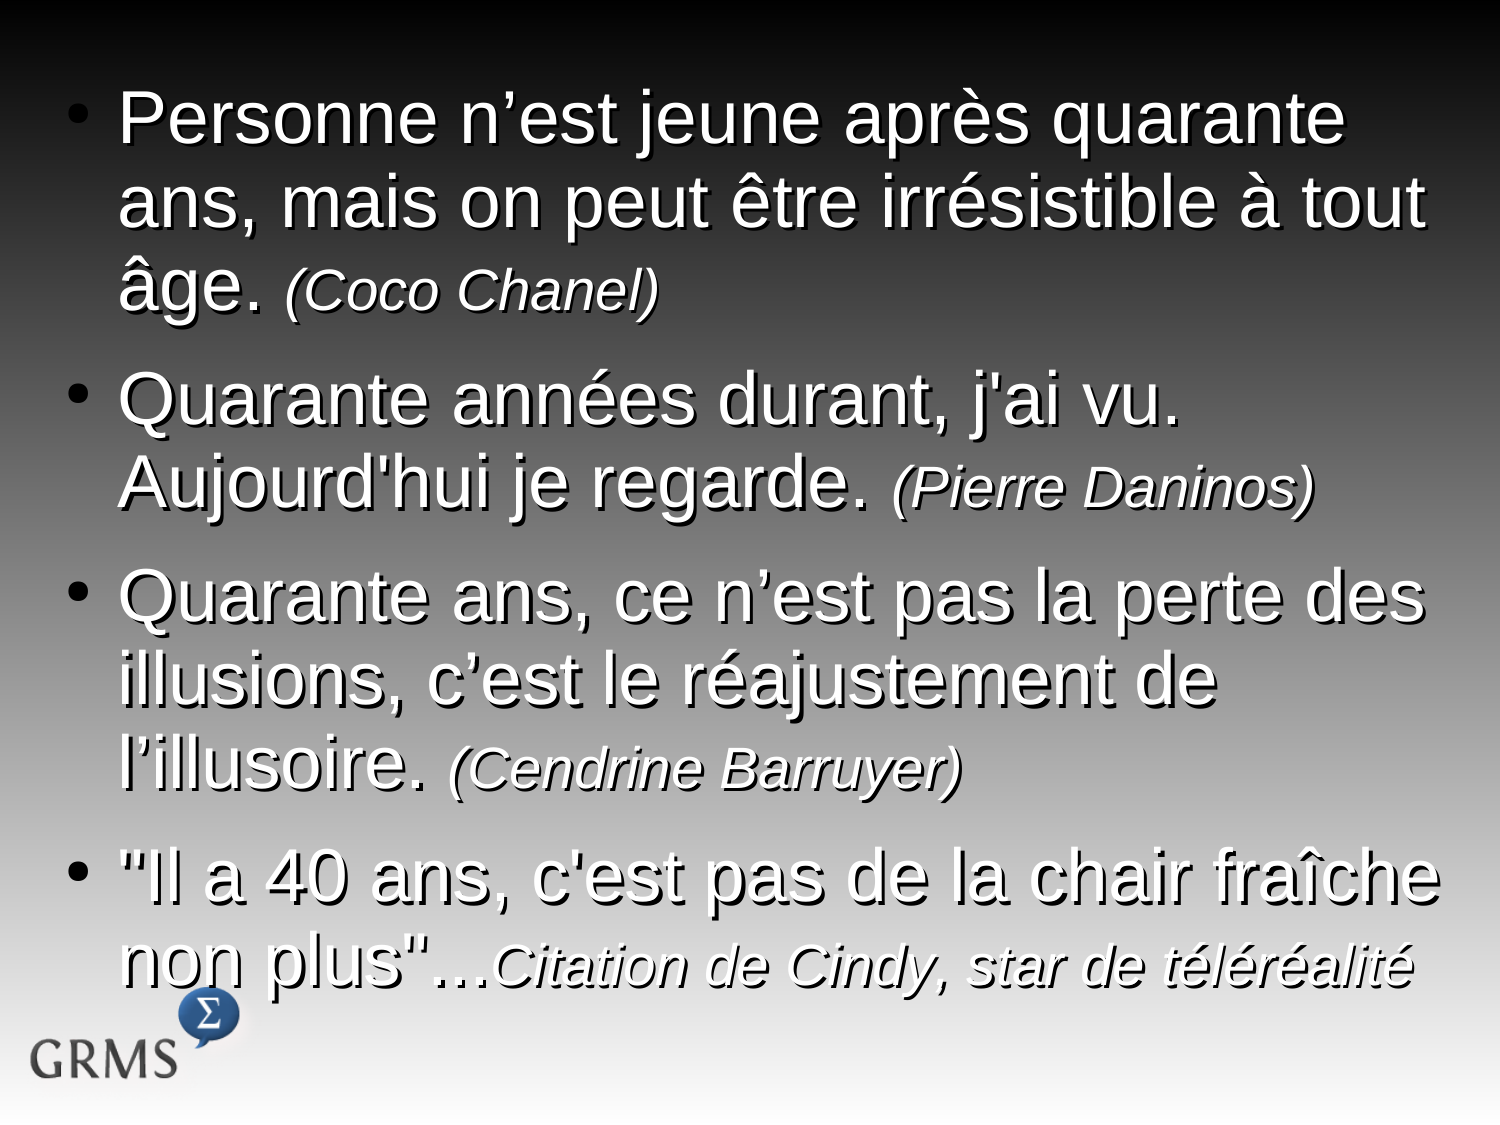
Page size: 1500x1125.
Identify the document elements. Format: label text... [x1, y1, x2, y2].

list Personne n’est jeune après quarante ans, mais on peut être irrésistible à tout âge. (Coco Chanel) Quarante années durant, j'ai vu. Aujourd'hui je regarde. (Pierre Daninos) Quarante ans, ce n’est pas la perte des illusions, c’est le réajustement de l’illusoire. (Cendrine Barruyer) "Il a 40 ans, c'est pas de la chair fraîche non plus"...Citation de Cindy, star de téléréalité [47, 70, 1453, 1028]
picture [16, 974, 267, 1107]
